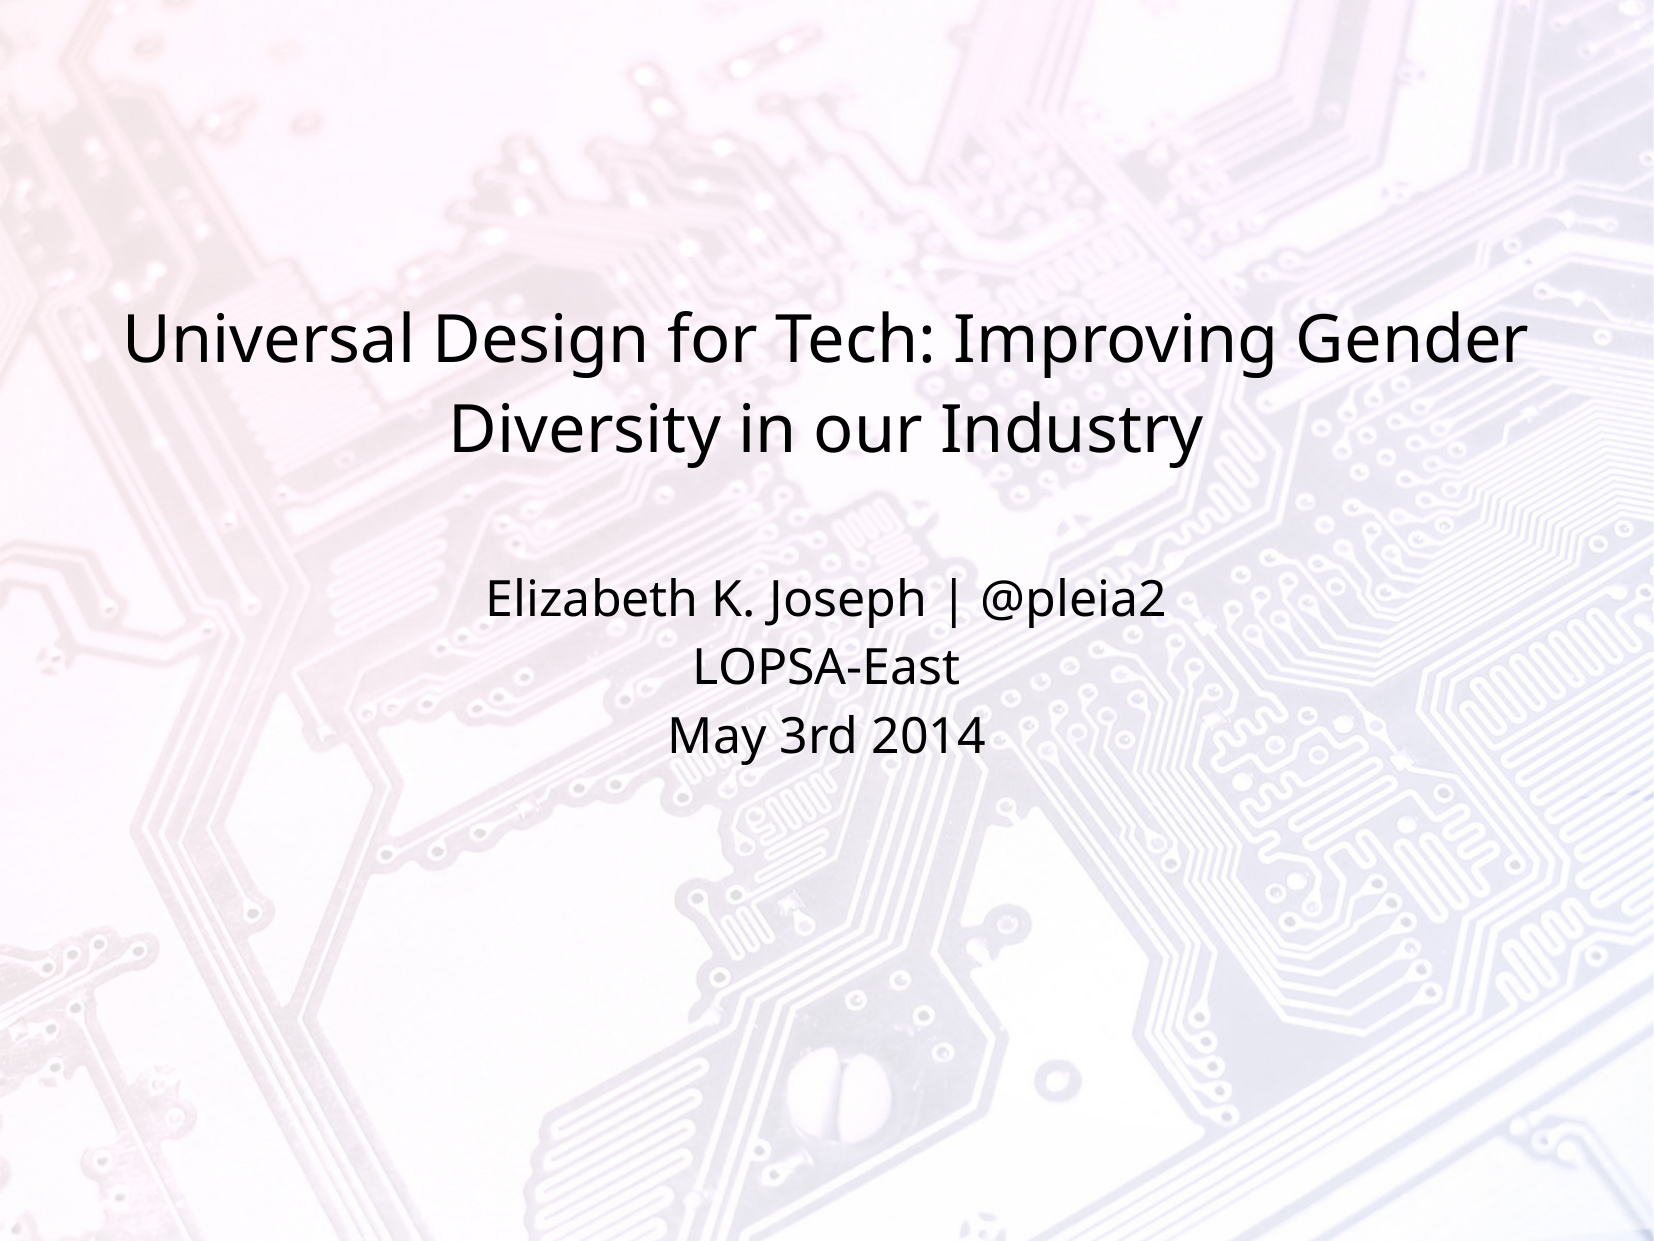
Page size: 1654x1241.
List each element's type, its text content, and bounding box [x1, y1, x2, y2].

picture [0, 0, 1654, 1241]
subtitle Universal Design for Tech: Improving Gender Diversity in our Industry Elizabeth K. Joseph | @pleia2 LOPSA-East May 3rd 2014 [82, 49, 1571, 1010]
